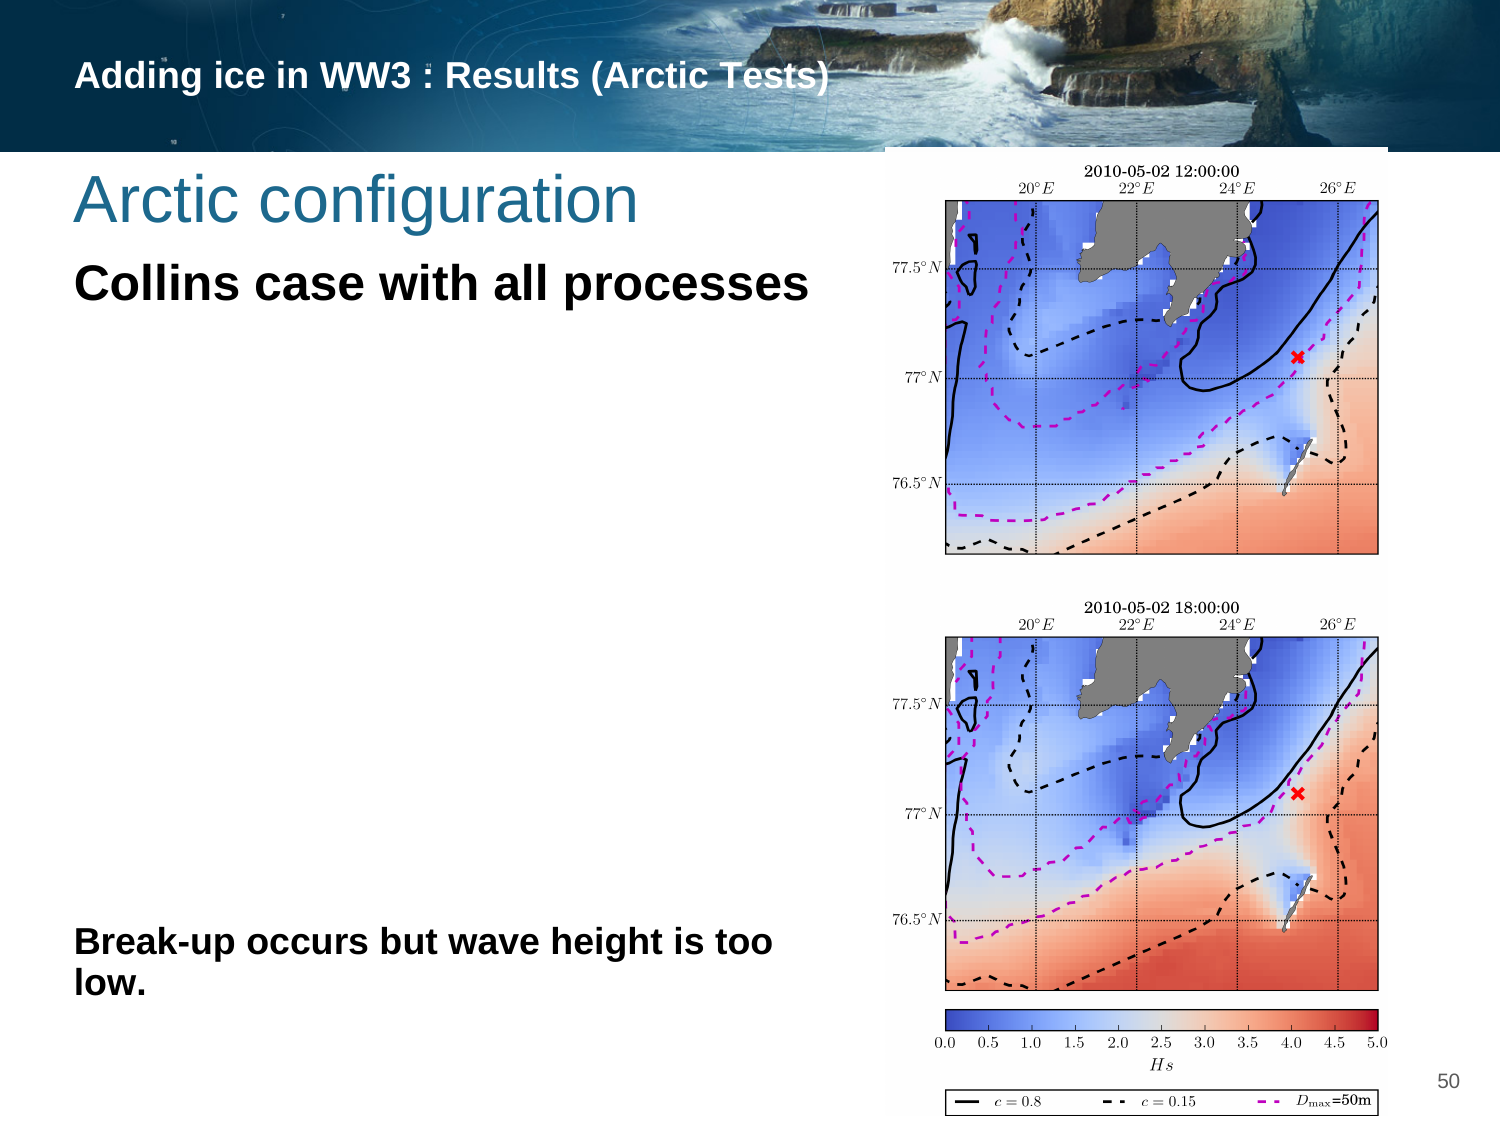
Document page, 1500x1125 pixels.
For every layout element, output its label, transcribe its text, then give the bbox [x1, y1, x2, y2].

title Arctic configuration [59, 147, 885, 249]
text_box Collins case with all processes [59, 249, 885, 325]
title Adding ice in WW3 : Results (Arctic Tests) [59, 29, 1093, 119]
text_box Break-up occurs but wave height is too low. [59, 915, 827, 1016]
picture [0, 0, 1500, 1116]
